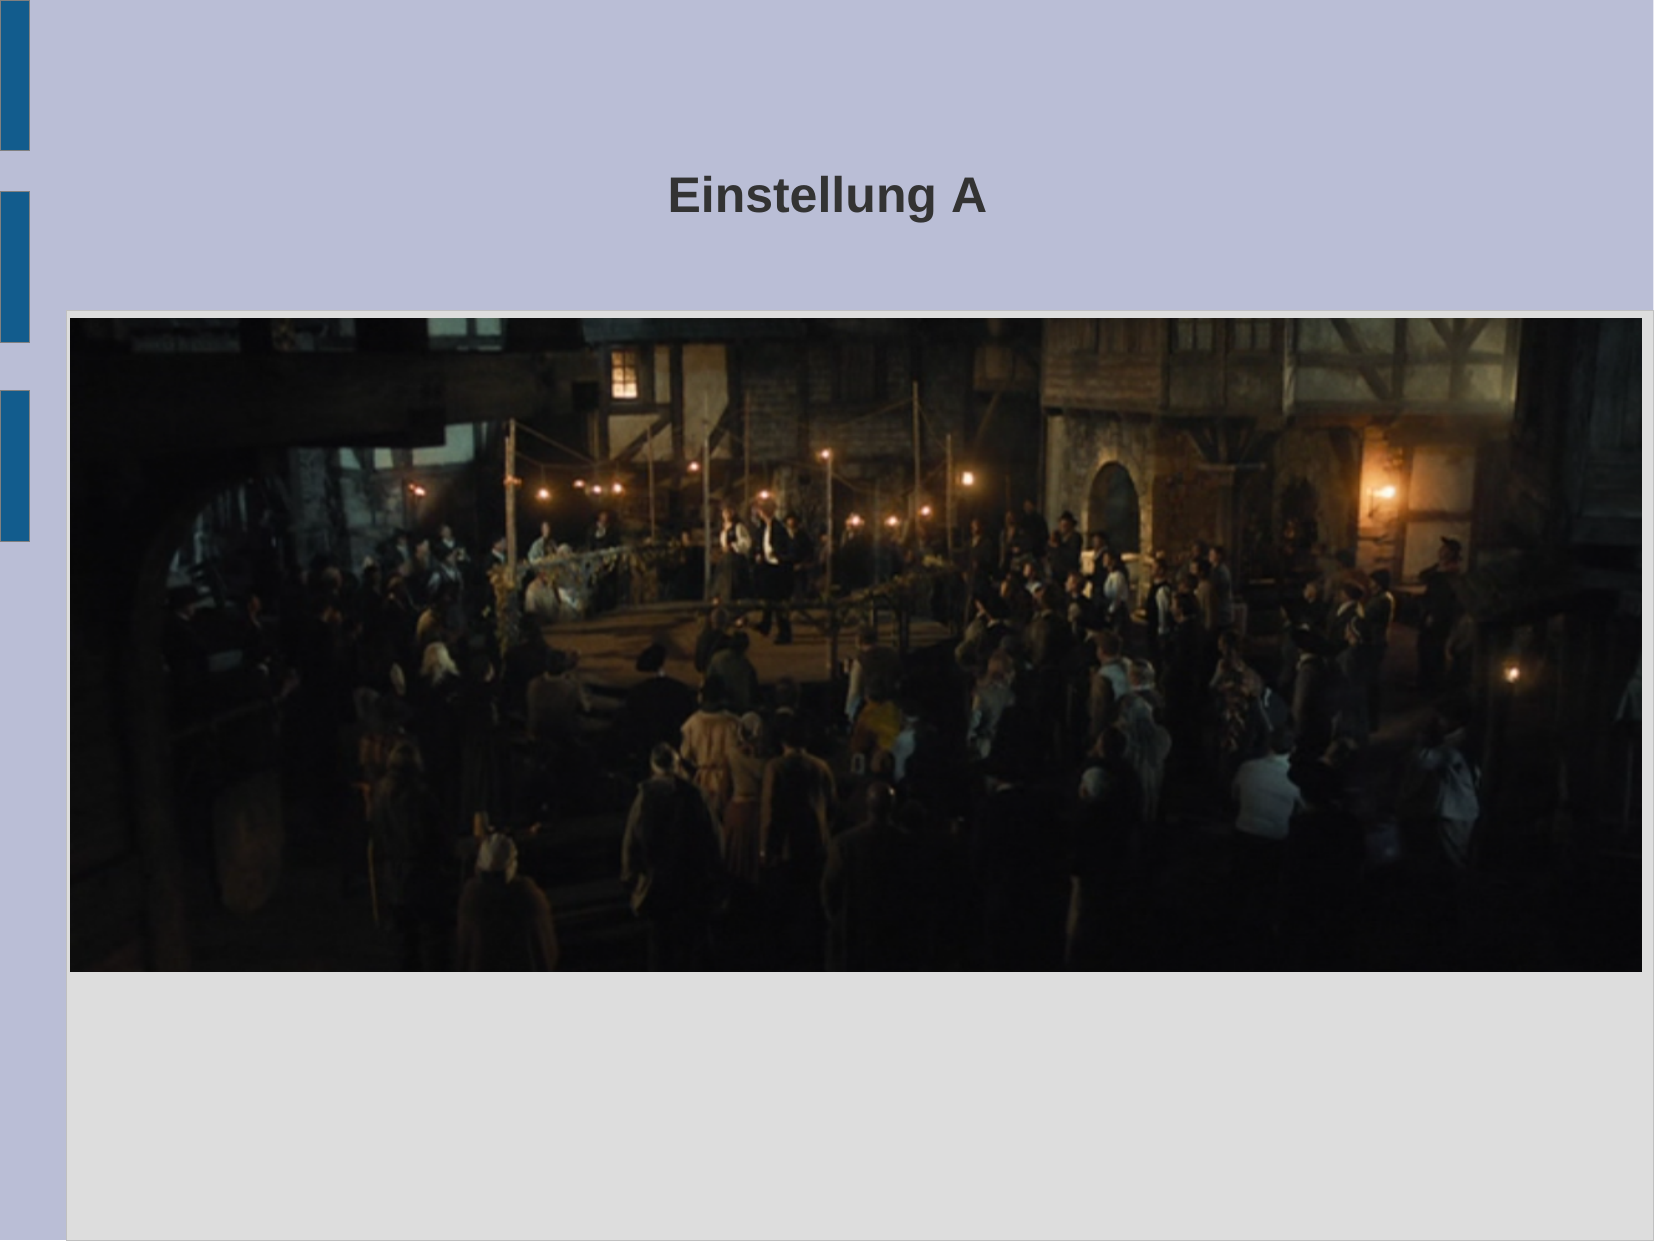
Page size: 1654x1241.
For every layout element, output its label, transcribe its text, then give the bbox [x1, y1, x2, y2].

picture [70, 318, 1642, 972]
title Einstellung A [121, 91, 1534, 299]
